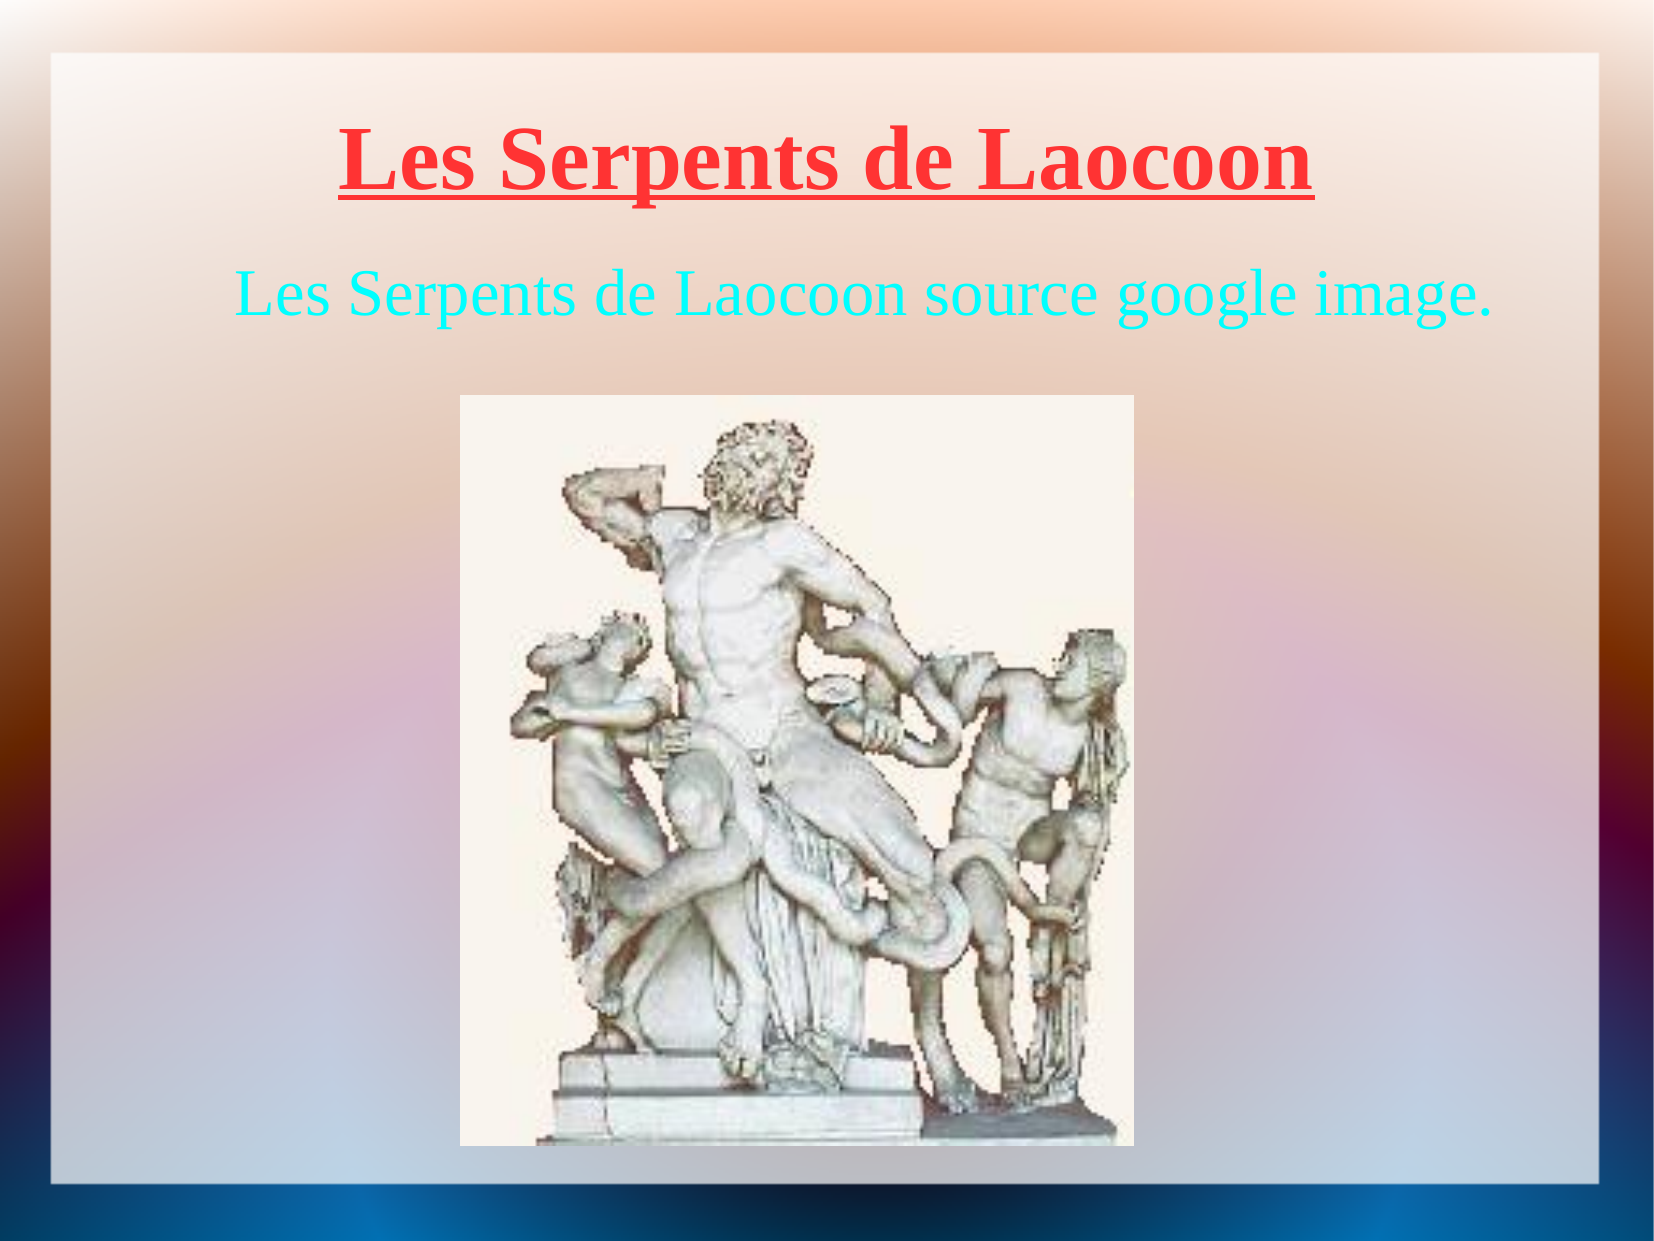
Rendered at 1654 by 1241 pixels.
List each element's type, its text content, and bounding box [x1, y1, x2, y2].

picture [0, 0, 1654, 1241]
text_box Les Serpents de Laocoon source google image. [177, 218, 1555, 369]
title Les Serpents de Laocoon [82, 55, 1571, 263]
